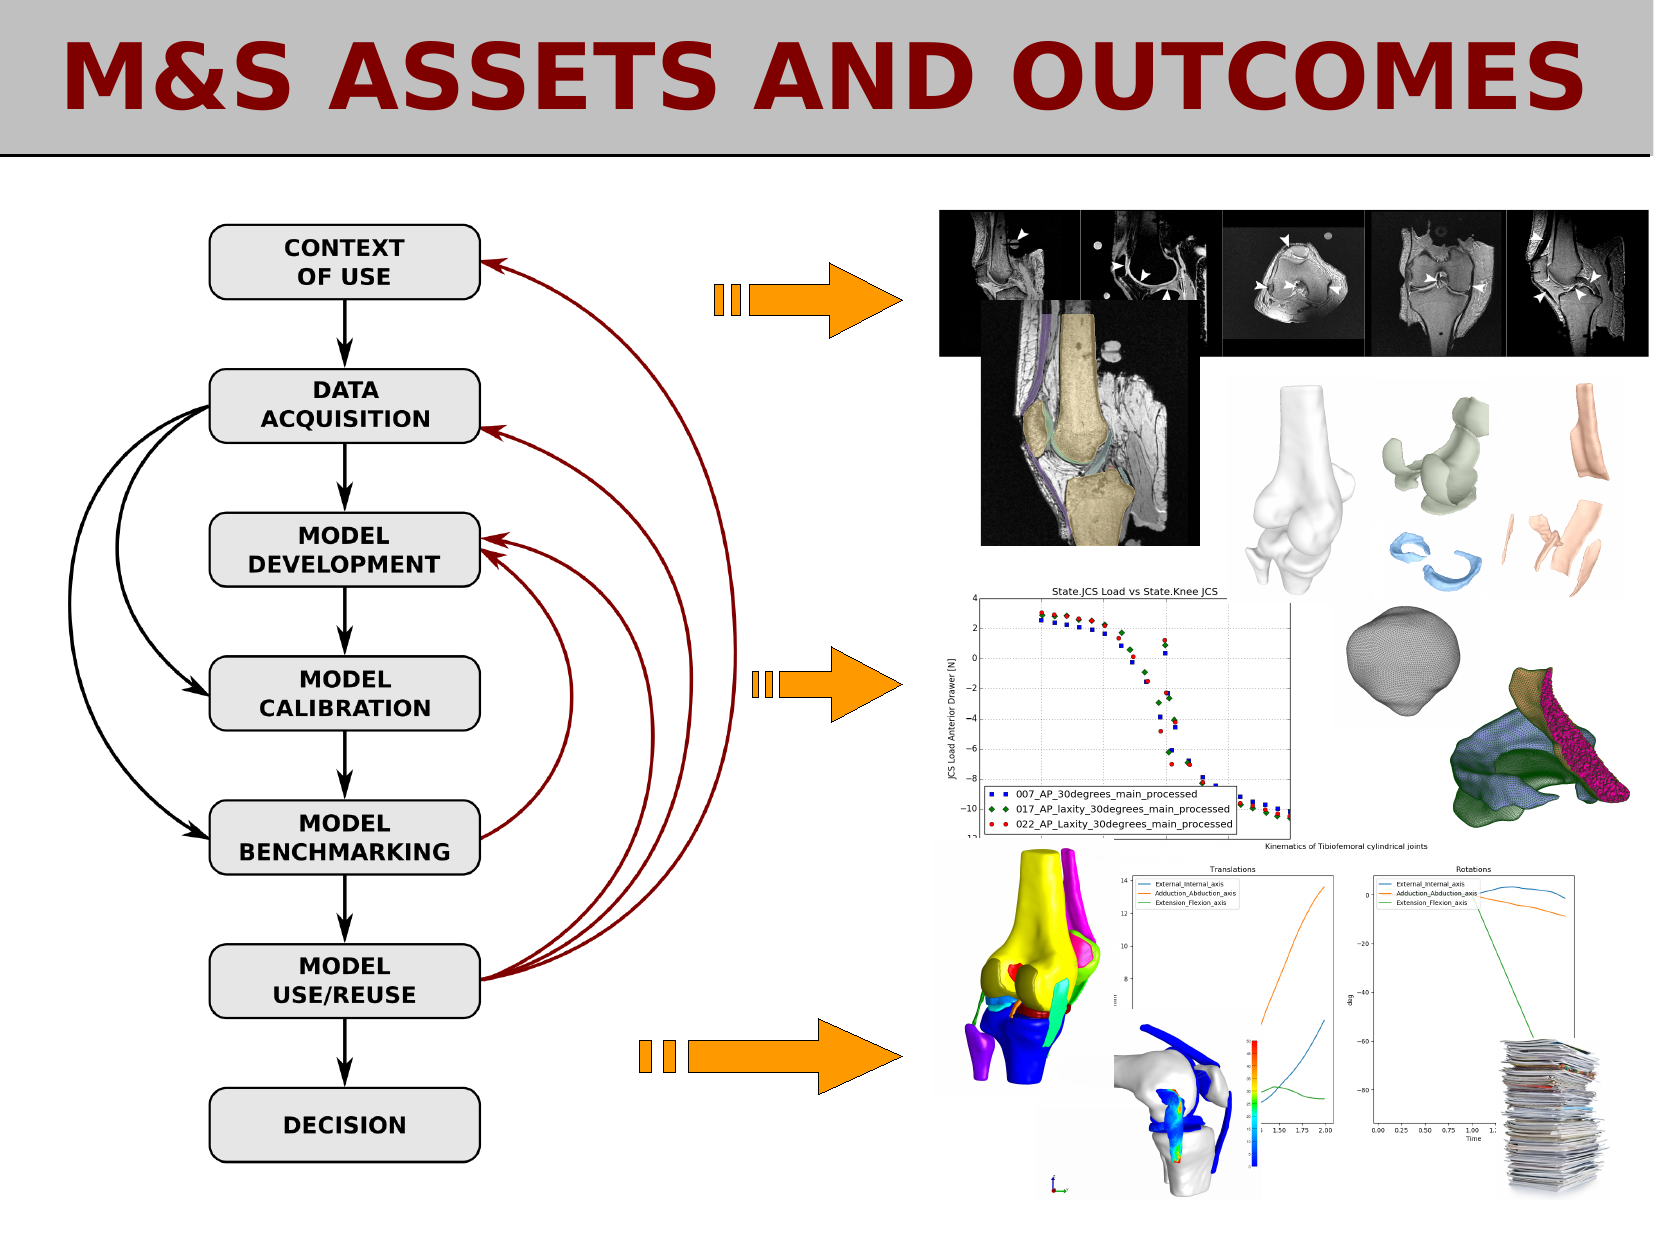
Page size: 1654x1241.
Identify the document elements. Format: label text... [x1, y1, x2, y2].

text_box [765, 671, 773, 698]
text_box [688, 1018, 903, 1095]
text_box [639, 1040, 652, 1073]
picture [929, 377, 1633, 1201]
text_box [752, 671, 759, 698]
picture [937, 207, 1650, 546]
text_box [749, 262, 903, 339]
text_box [779, 646, 903, 723]
text_box [714, 284, 724, 316]
text_box [663, 1040, 676, 1073]
picture [46, 201, 768, 1179]
text_box M&S ASSETS AND OUTCOMES [0, 24, 1651, 132]
text_box [0, 0, 1654, 156]
text_box [731, 284, 741, 316]
